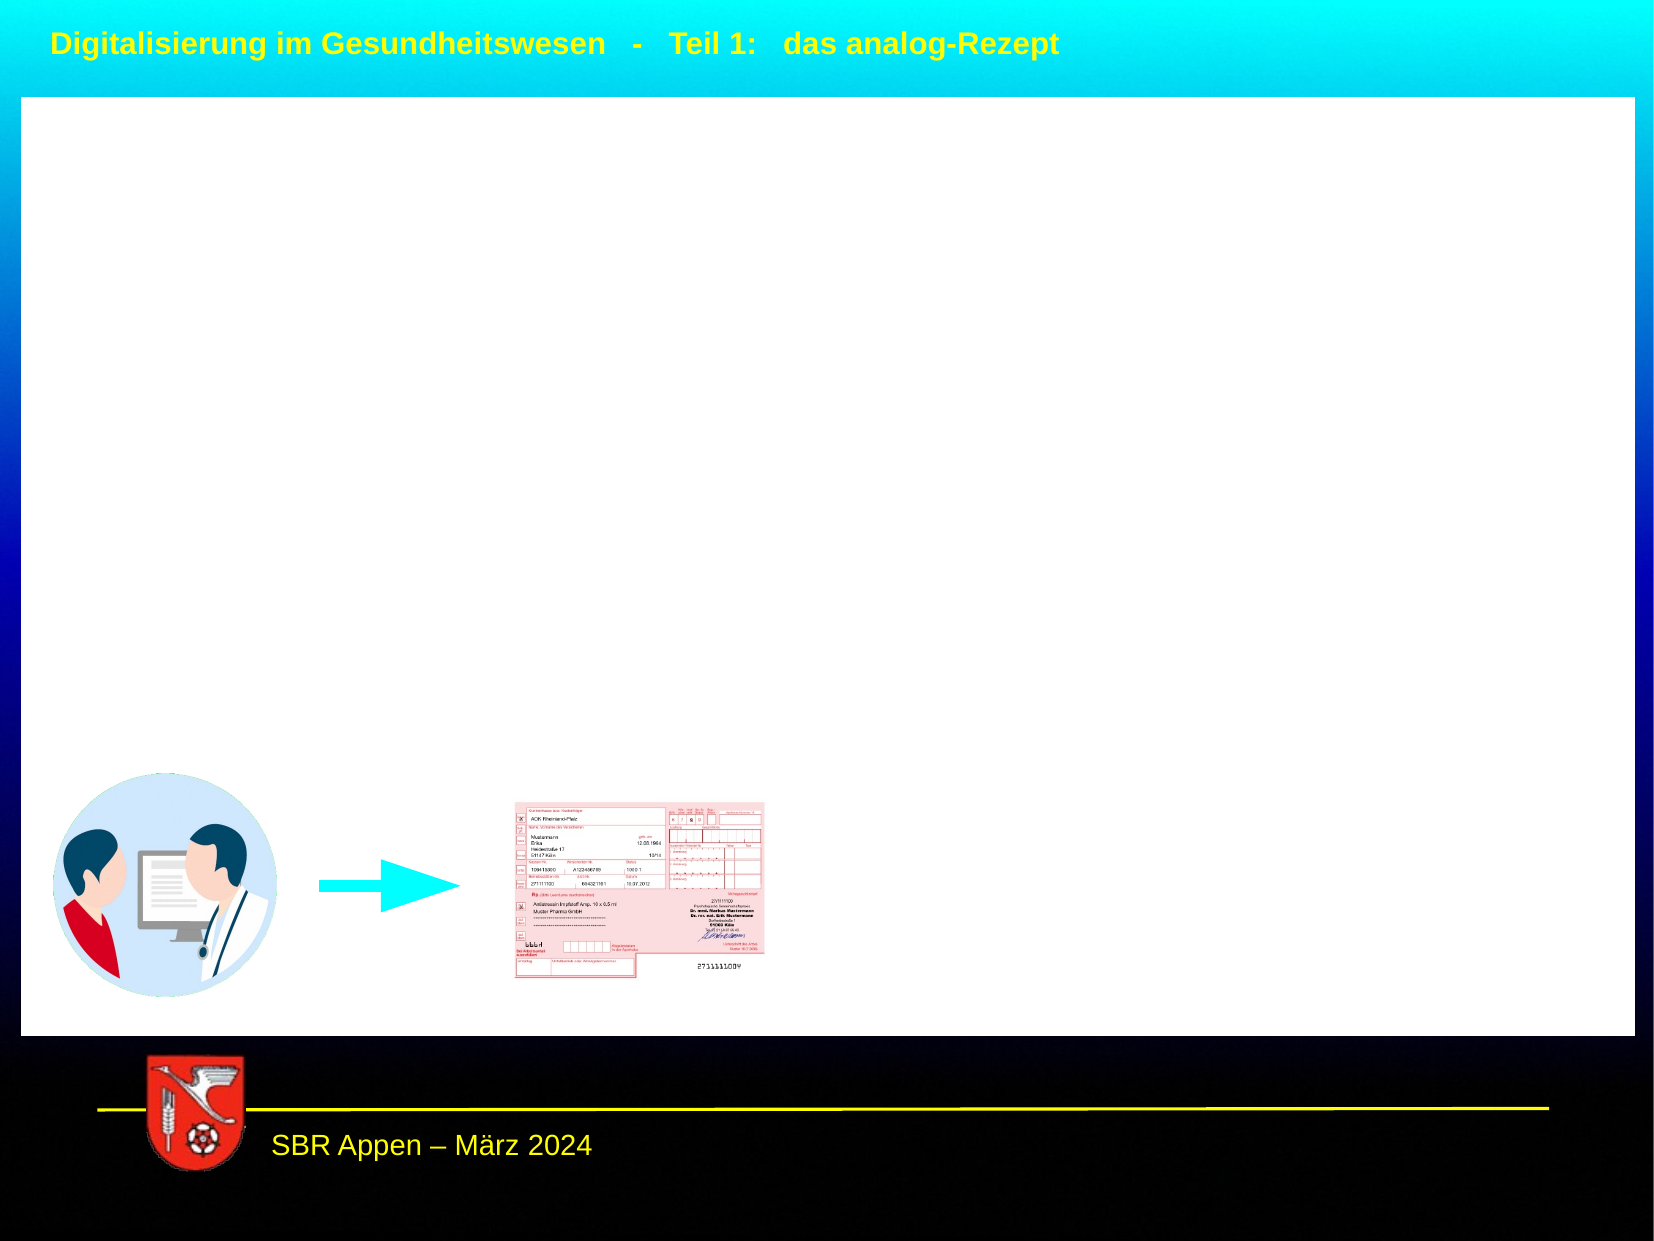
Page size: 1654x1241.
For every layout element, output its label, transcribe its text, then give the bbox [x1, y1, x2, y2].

text_box Digitalisierung im Gesundheitswesen - Teil 1: das analog-Rezept [35, 19, 1094, 71]
picture [0, 0, 1654, 1241]
text_box SBR Appen – März 2024 [256, 1121, 760, 1170]
